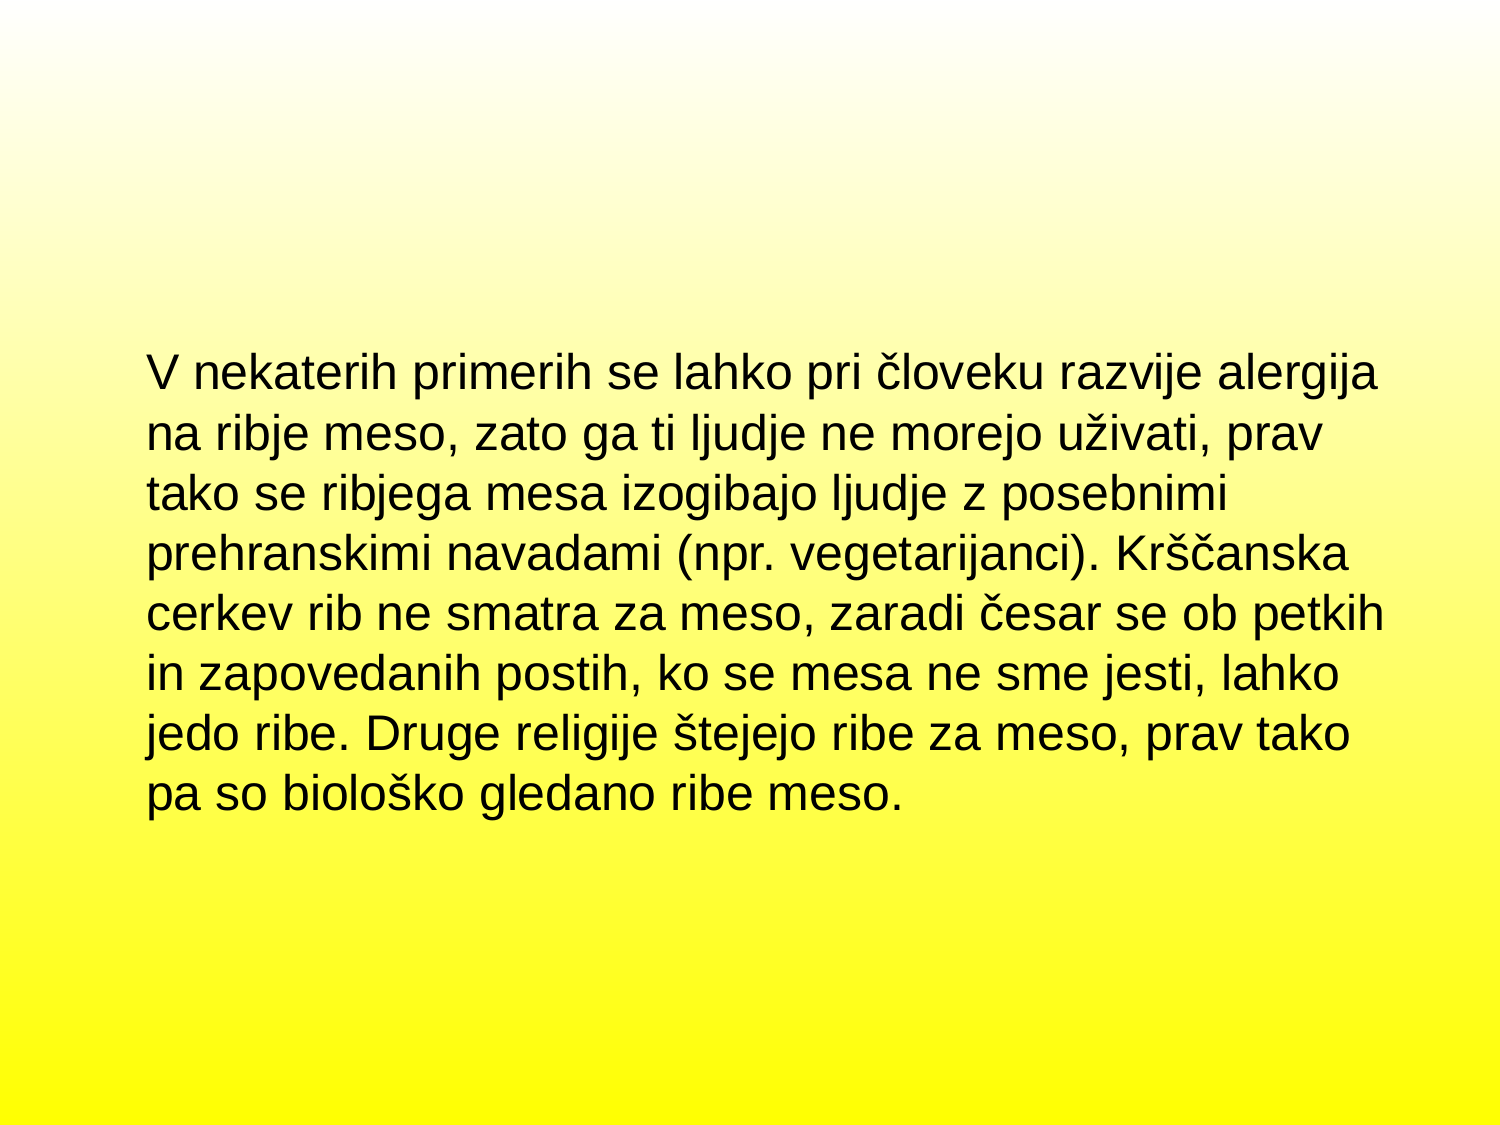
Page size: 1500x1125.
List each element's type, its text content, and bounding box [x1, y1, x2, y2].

list V nekaterih primerih se lahko pri človeku razvije alergija na ribje meso, zato ga ti ljudje ne morejo uživati, prav tako se ribjega mesa izogibajo ljudje z posebnimi prehranskimi navadami (npr. vegetarijanci). Krščanska cerkev rib ne smatra za meso, zaradi česar se ob petkih in zapovedanih postih, ko se mesa ne sme jesti, lahko jedo ribe. Druge religije štejejo ribe za meso, prav tako pa so biološko gledano ribe meso. [75, 262, 1425, 1005]
